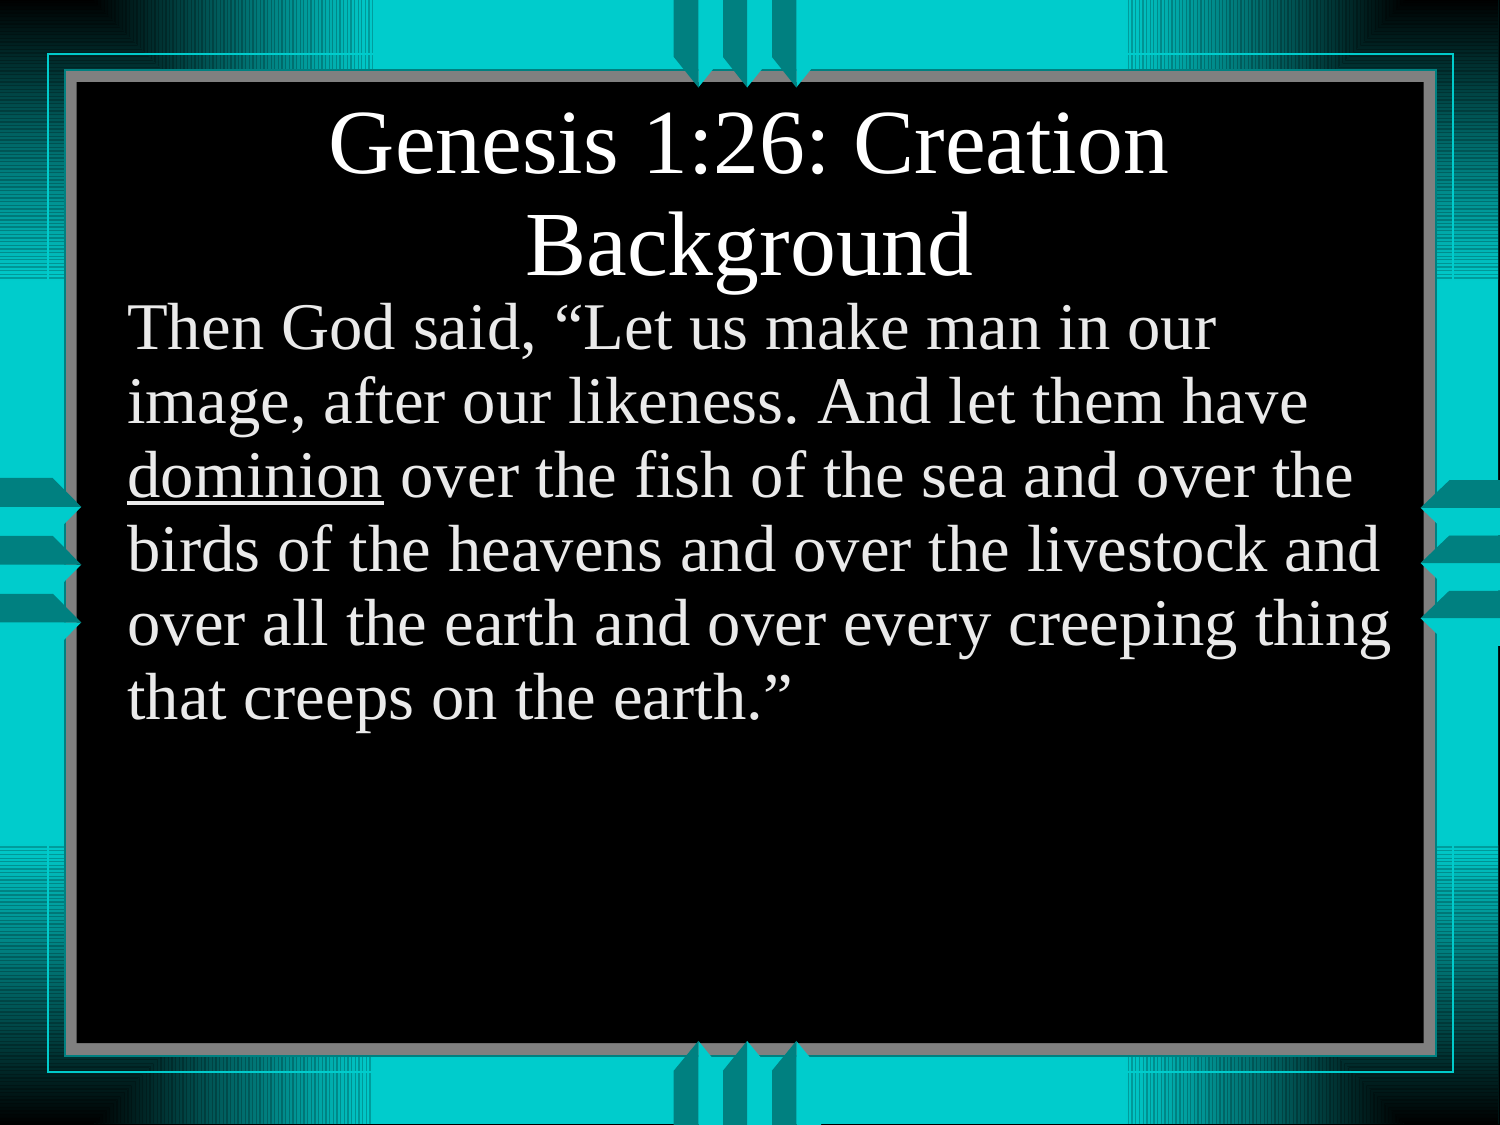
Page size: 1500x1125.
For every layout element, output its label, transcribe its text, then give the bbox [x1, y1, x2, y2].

title Genesis 1:26: Creation Background [112, 91, 1388, 282]
text_box Then God said, “Let us make man in our image, after our likeness. And let them have dominion over the fish of the sea and over the birds of the heavens and over the livestock and over all the earth and over every creeping thing that creeps on the earth.” [112, 282, 1426, 1053]
